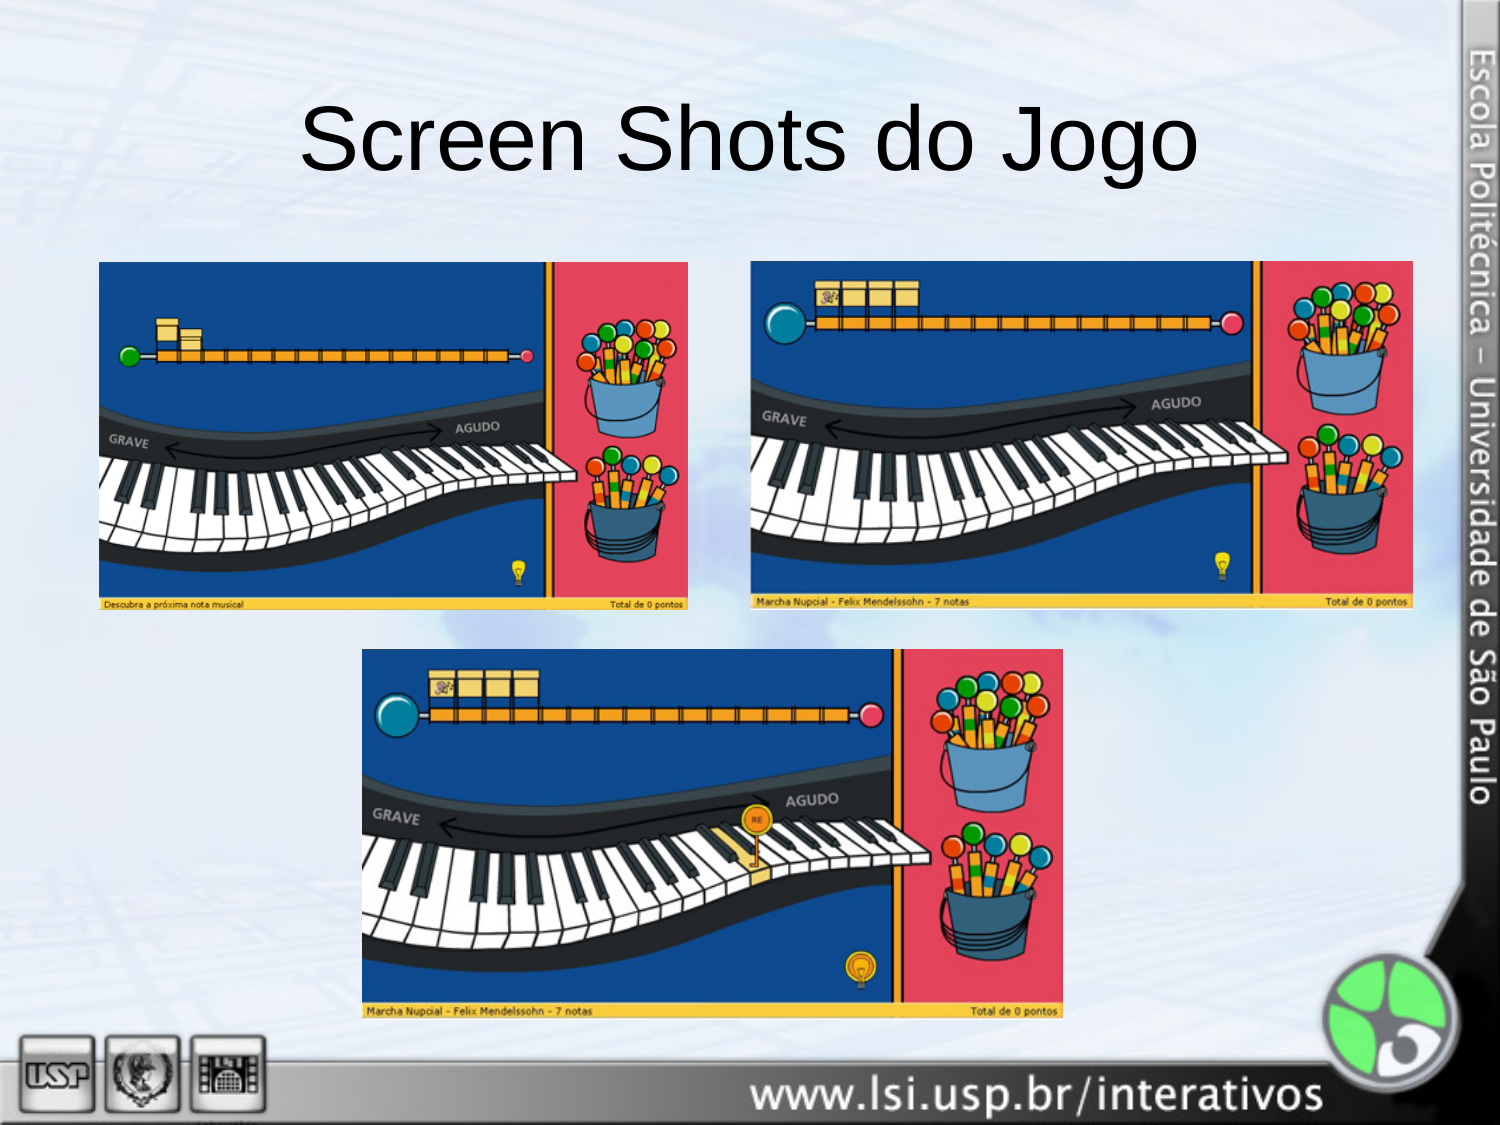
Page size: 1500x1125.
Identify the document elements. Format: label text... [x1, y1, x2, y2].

picture [0, 0, 1500, 1125]
title Screen Shots do Jogo [75, 45, 1426, 233]
